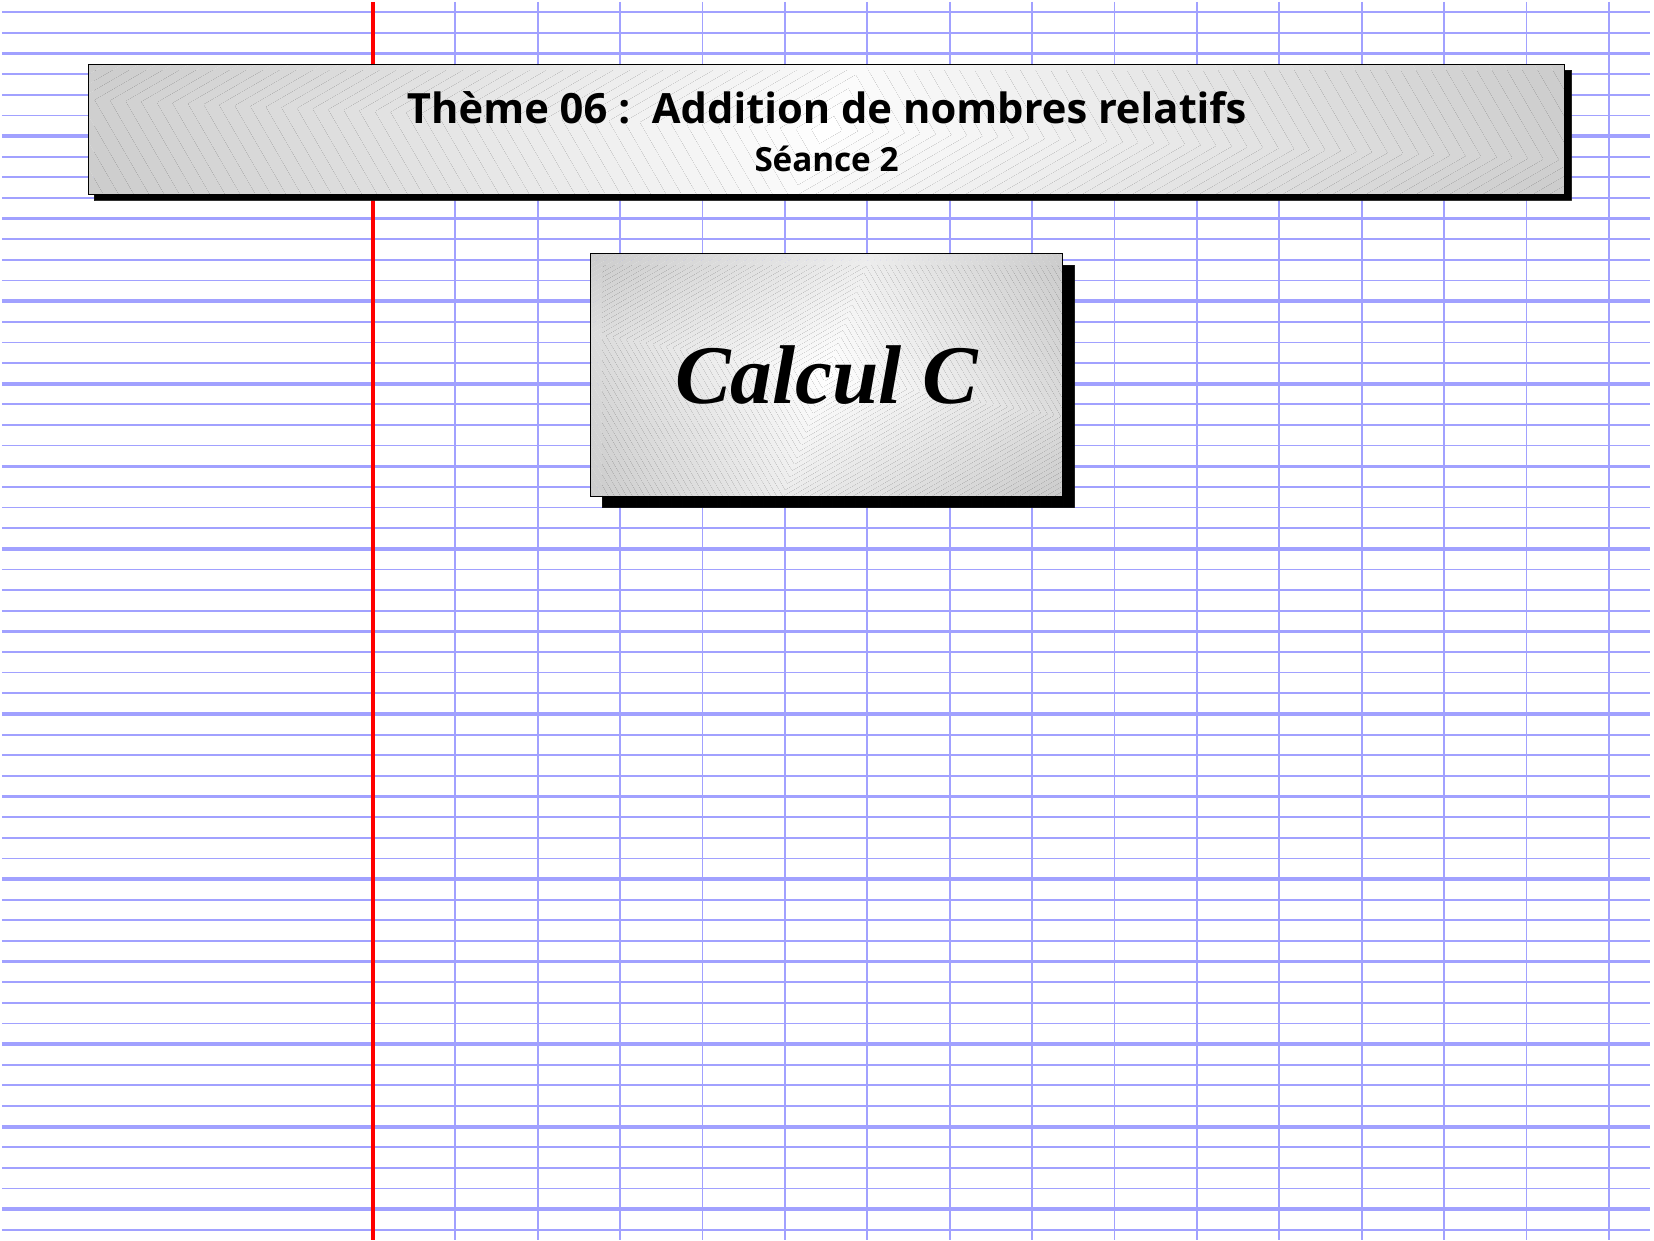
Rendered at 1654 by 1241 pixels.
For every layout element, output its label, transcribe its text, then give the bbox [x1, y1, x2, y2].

text_box Thème 06 : Addition de nombres relatifs Séance 2 [88, 64, 1565, 195]
text_box Calcul C [590, 253, 1063, 497]
picture [0, 0, 1654, 1241]
